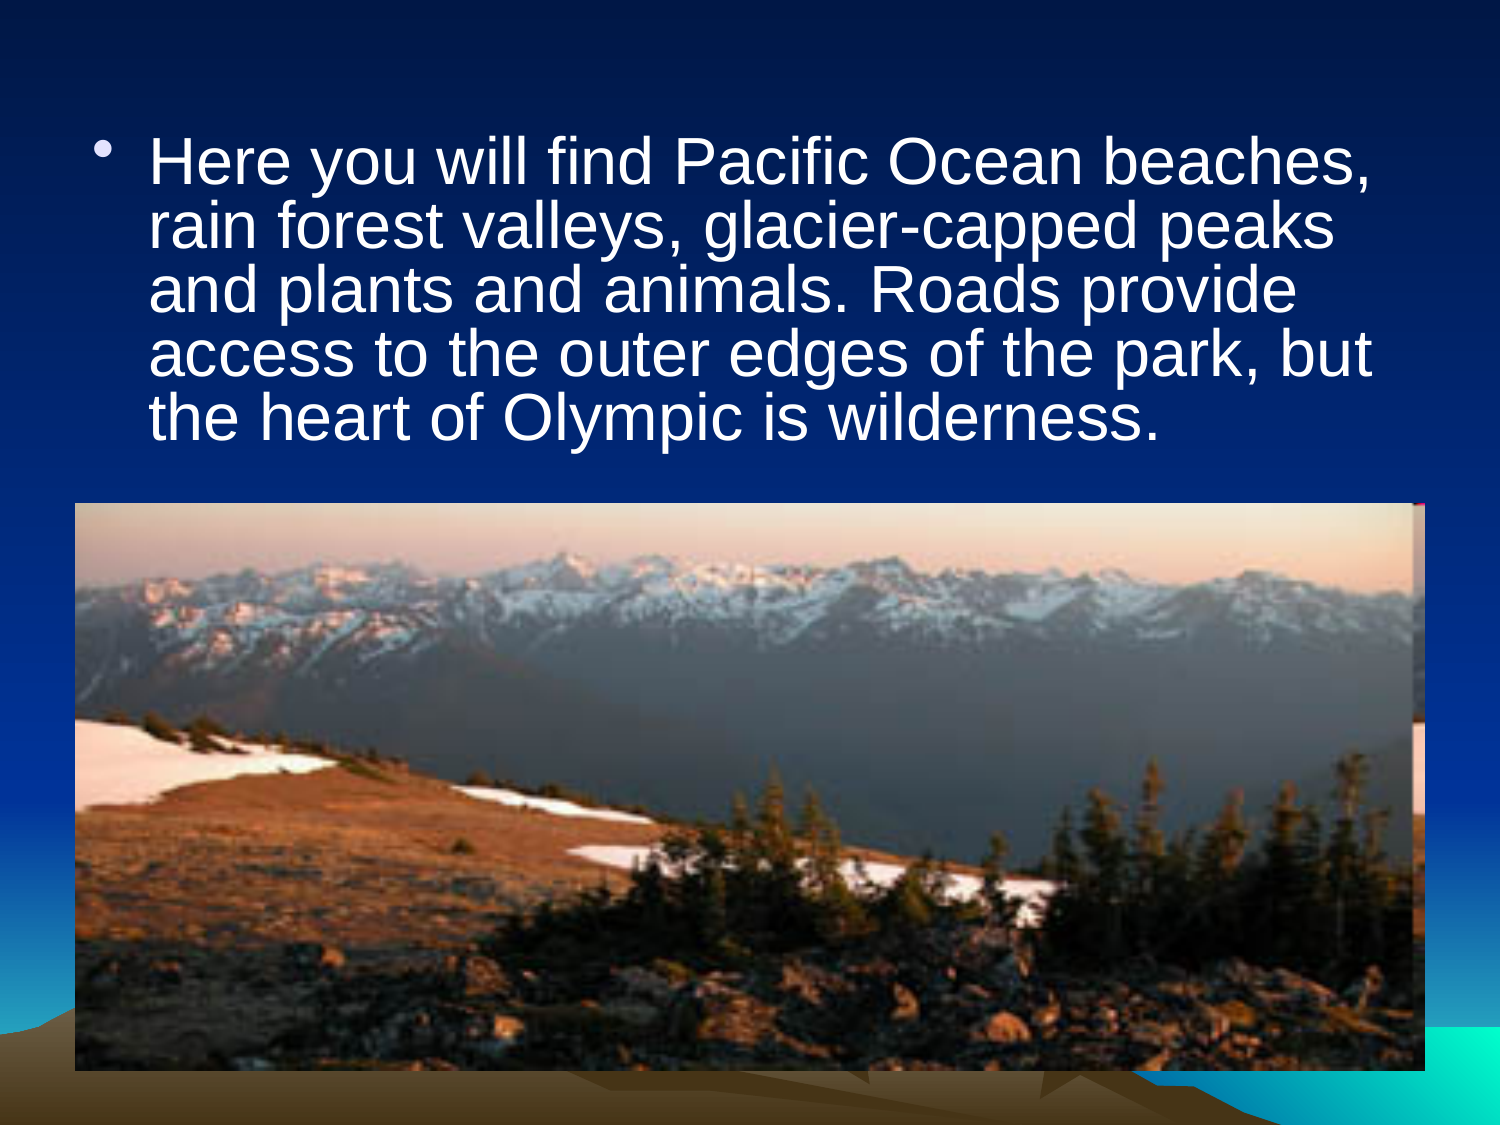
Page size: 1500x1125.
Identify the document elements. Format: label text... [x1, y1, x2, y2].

list Here you will find Pacific Ocean beaches, rain forest valleys, glacier-capped peaks and plants and animals. Roads provide access to the outer edges of the park, but the heart of Olympic is wilderness. [76, 125, 1427, 624]
picture [75, 503, 1425, 1071]
